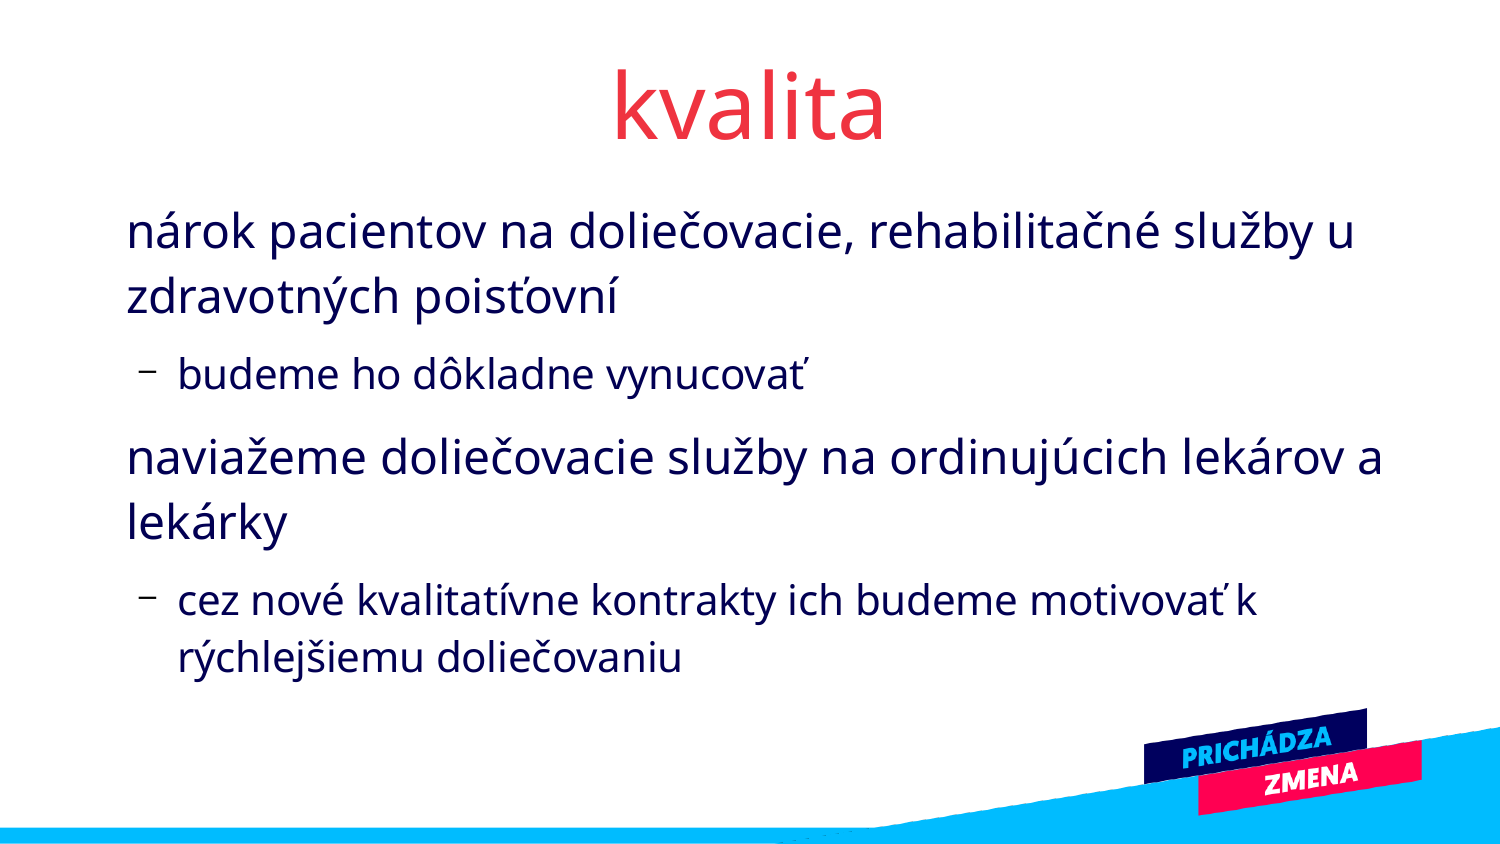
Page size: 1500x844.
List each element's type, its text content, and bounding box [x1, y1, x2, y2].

title kvalita [75, 33, 1425, 175]
list nárok pacientov na doliečovacie, rehabilitačné služby u zdravotných poisťovní budeme ho dôkladne vynucovať naviažeme doliečovacie služby na ordinujúcich lekárov a lekárky cez nové kvalitatívne kontrakty ich budeme motivovať k rýchlejšiemu doliečovaniu [75, 197, 1425, 687]
picture [765, 708, 1500, 827]
